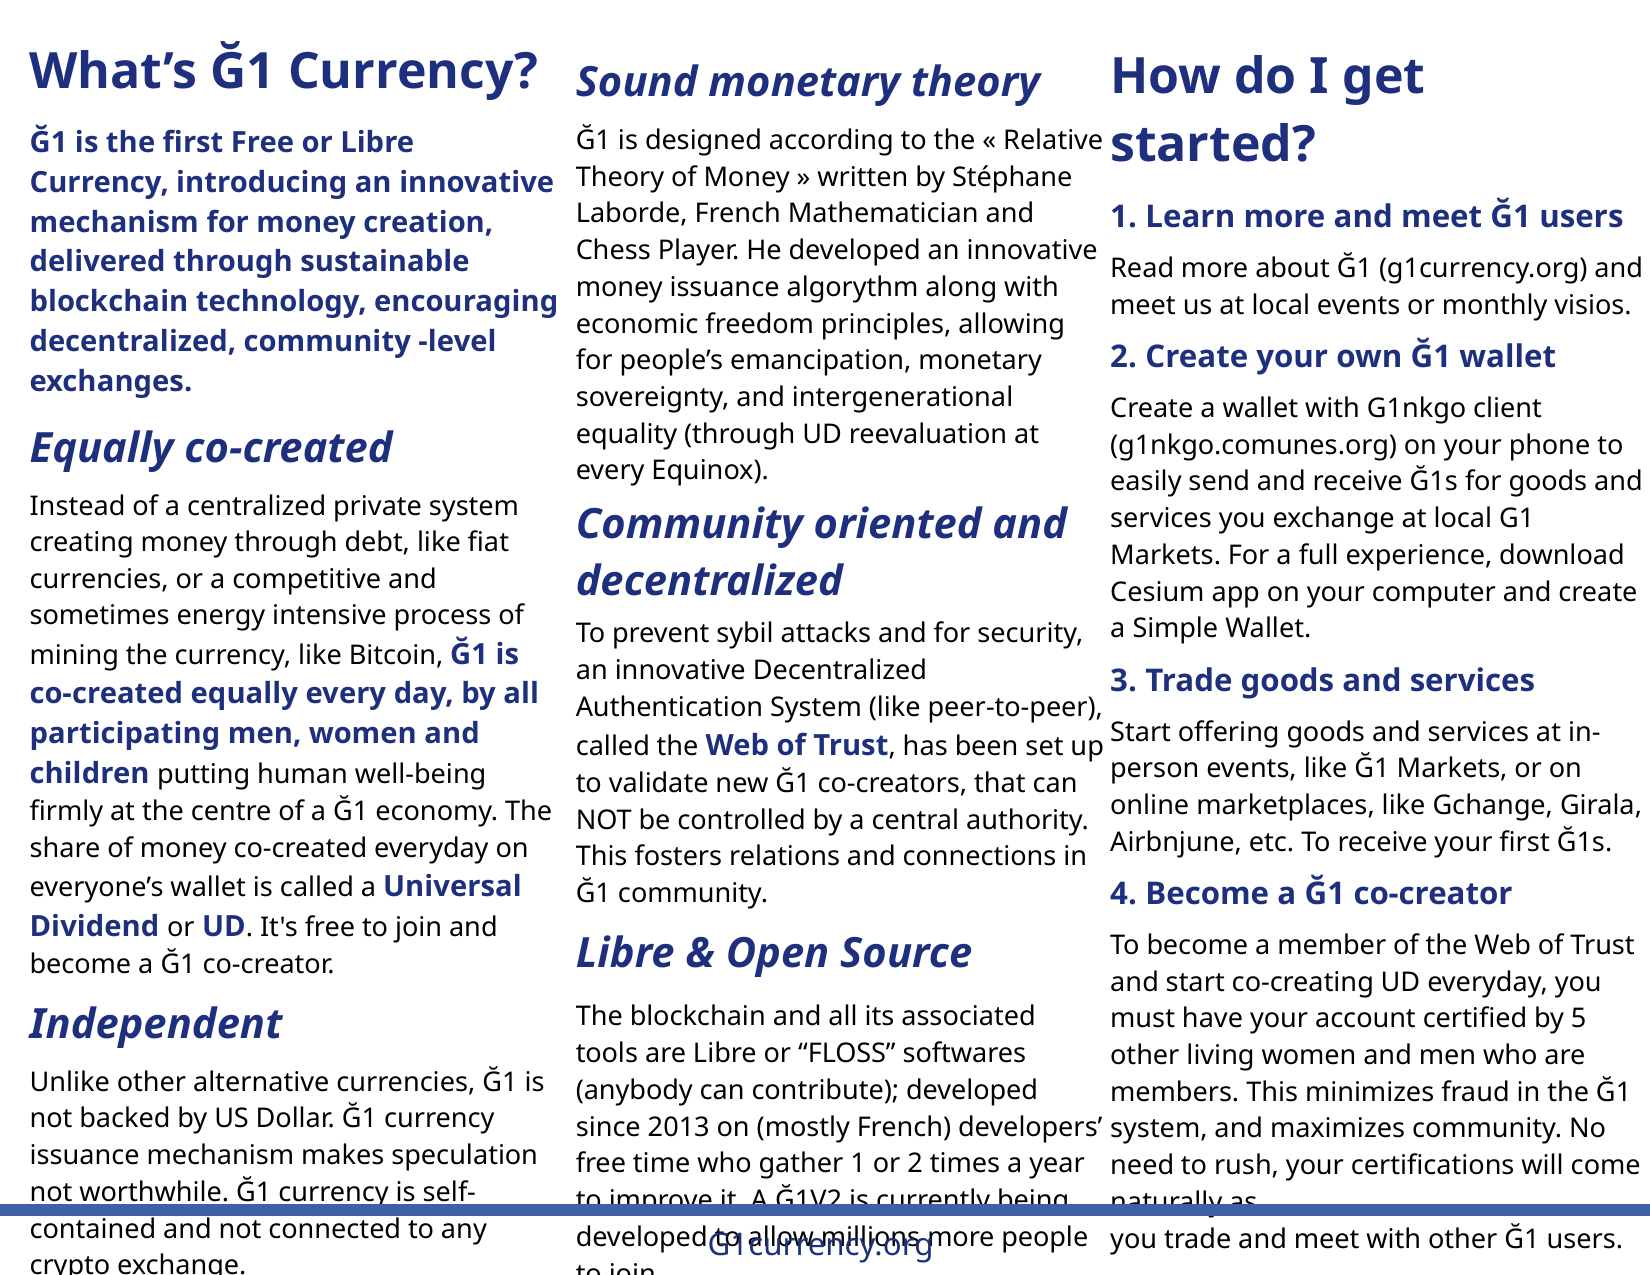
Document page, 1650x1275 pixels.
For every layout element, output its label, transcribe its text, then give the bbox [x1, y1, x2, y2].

text_box [0, 1204, 1650, 1216]
text_box Sound monetary theory Ğ1 is designed according to the « Relative Theory of Money » written by Stéphane Laborde, French Mathematician and Chess Player. He developed an innovative money issuance algorythm along with economic freedom principles, allowing for people’s emancipation, monetary sovereignty, and intergenerational equality (through UD reevaluation at every Equinox). Community oriented and decentralized To prevent sybil attacks and for security, an innovative Decentralized Authentication System (like peer-to-peer), called the Web of Trust, has been set up to validate new Ğ1 co-creators, that can NOT be controlled by a central authority. This fosters relations and connections in Ğ1 community. Libre & Open Source The blockchain and all its associated tools are Libre or “FLOSS” softwares (anybody can contribute); developed since 2013 on (mostly French) developers’ free time who gather 1 or 2 times a year to improve it. A Ğ1V2 is currently being developed to allow millions more people to join. [575, 51, 1105, 1204]
text_box How do I get started? 1. Learn more and meet Ğ1 users Read more about Ğ1 (g1currency.org) and meet us at local events or monthly visios. 2. Create your own Ğ1 wallet Create a wallet with G1nkgo client (g1nkgo.comunes.org) on your phone to easily send and receive Ğ1s for goods and services you exchange at local G1 Markets. For a full experience, download Cesium app on your computer and create a Simple Wallet. 3. Trade goods and services Start offering goods and services at in-person events, like Ğ1 Markets, or on online marketplaces, like Gchange, Girala, Airbnjune, etc. To receive your first Ğ1s. 4. Become a Ğ1 co-creator To become a member of the Web of Trust and start co-creating UD everyday, you must have your account certified by 5 other living women and men who are members. This minimizes fraud in the Ğ1 system, and maximizes community. No need to rush, your certifications will come naturally as you trade and meet with other Ğ1 users. [1110, 40, 1645, 1204]
subtitle What’s Ğ1 Currency? Ğ1 is the first Free or Libre Currency, introducing an innovative mechanism for money creation, delivered through sustainable blockchain technology, encouraging decentralized, community -level exchanges. Equally co-created Instead of a centralized private system creating money through debt, like fiat currencies, or a competitive and sometimes energy intensive process of mining the currency, like Bitcoin, Ğ1 is co-created equally every day, by all participating men, women and children putting human well-being firmly at the centre of a Ğ1 economy. The share of money co-created everyday on everyone’s wallet is called a Universal Dividend or UD. It's free to join and become a Ğ1 co-creator. Independent Unlike other alternative currencies, Ğ1 is not backed by US Dollar. Ğ1 currency issuance mechanism makes speculation not worthwhile. Ğ1 currency is self-contained and not connected to any crypto exchange. [29, 1216, 555, 1275]
text_box G1currency.org [555, 1211, 1087, 1275]
subtitle What’s Ğ1 Currency? Ğ1 is the first Free or Libre Currency, introducing an innovative mechanism for money creation, delivered through sustainable blockchain technology, encouraging decentralized, community -level exchanges. Equally co-created Instead of a centralized private system creating money through debt, like fiat currencies, or a competitive and sometimes energy intensive process of mining the currency, like Bitcoin, Ğ1 is co-created equally every day, by all participating men, women and children putting human well-being firmly at the centre of a Ğ1 economy. The share of money co-created everyday on everyone’s wallet is called a Universal Dividend or UD. It's free to join and become a Ğ1 co-creator. Independent Unlike other alternative currencies, Ğ1 is not backed by US Dollar. Ğ1 currency issuance mechanism makes speculation not worthwhile. Ğ1 currency is self-contained and not connected to any crypto exchange. [29, 35, 562, 1204]
